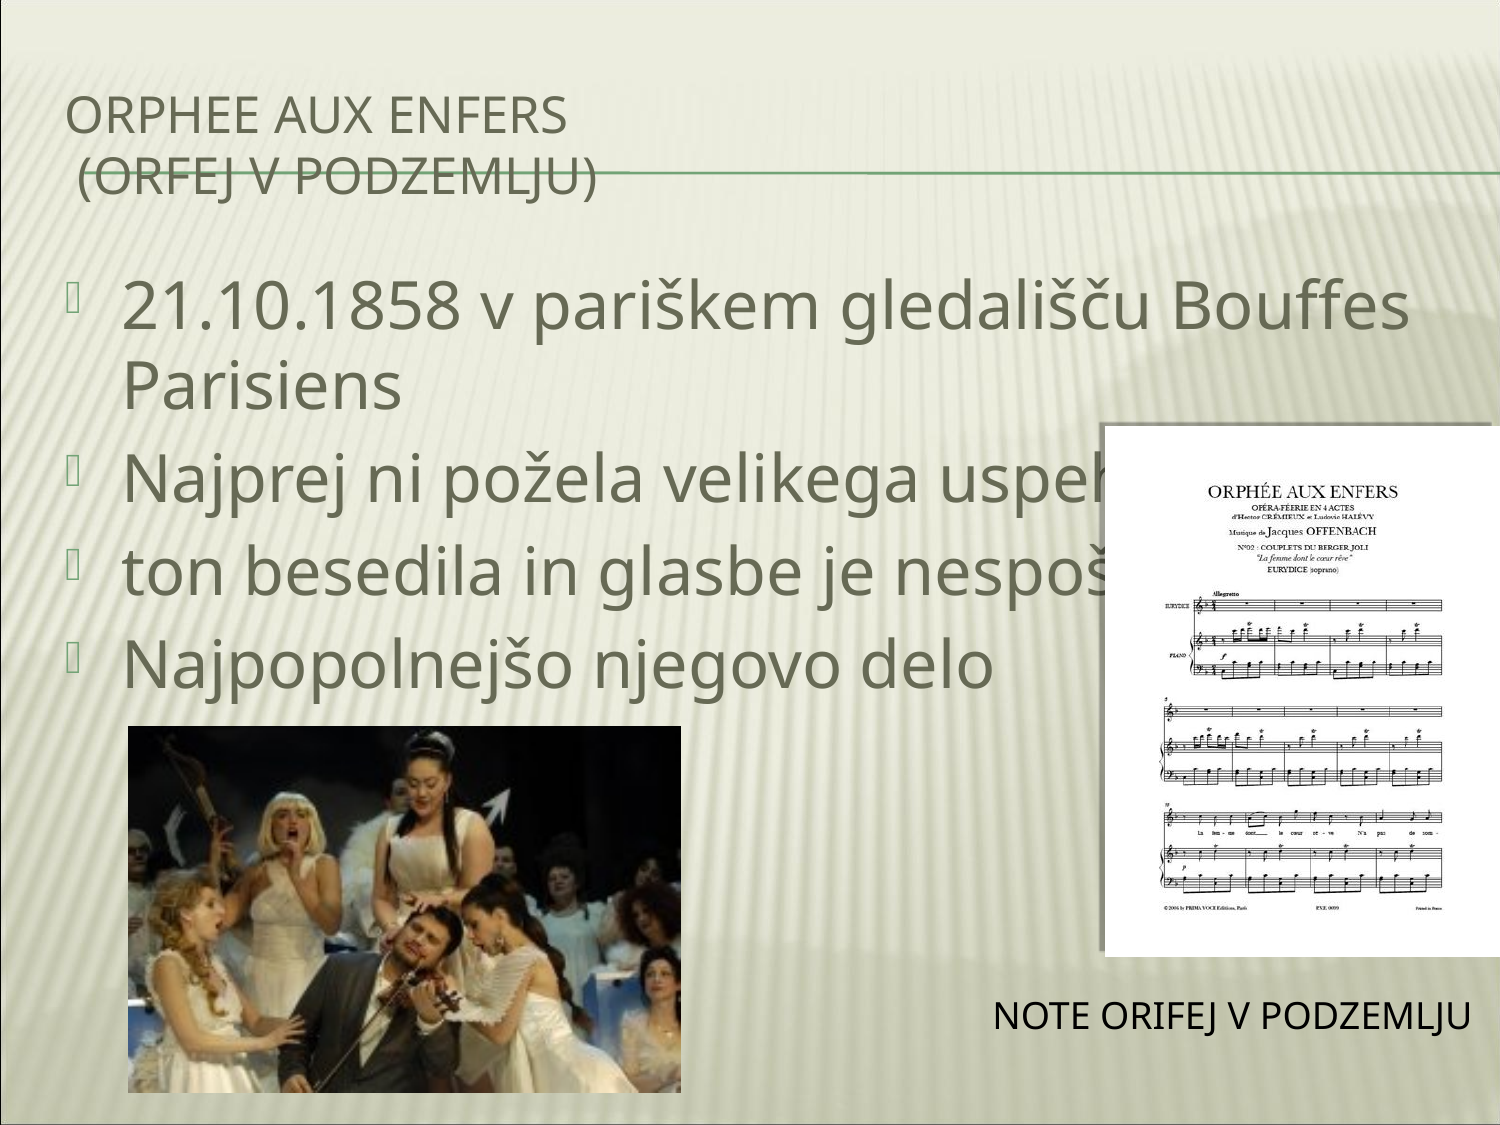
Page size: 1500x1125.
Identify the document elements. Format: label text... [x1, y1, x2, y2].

list 21.10.1858 v pariškem gledališču Bouffes Parisiens Najprej ni požela velikega uspeha ton besedila in glasbe je nespoštljiv Najpopolnejšo njegovo delo [50, 254, 1475, 998]
picture [1136, 457, 1469, 926]
title ORPHEE AUX ENFERS (Orfej v podzemlju) [50, 75, 1475, 213]
text_box NOTE ORIFEJ V PODZEMLJU [977, 984, 1489, 1045]
picture [0, 0, 1500, 1125]
